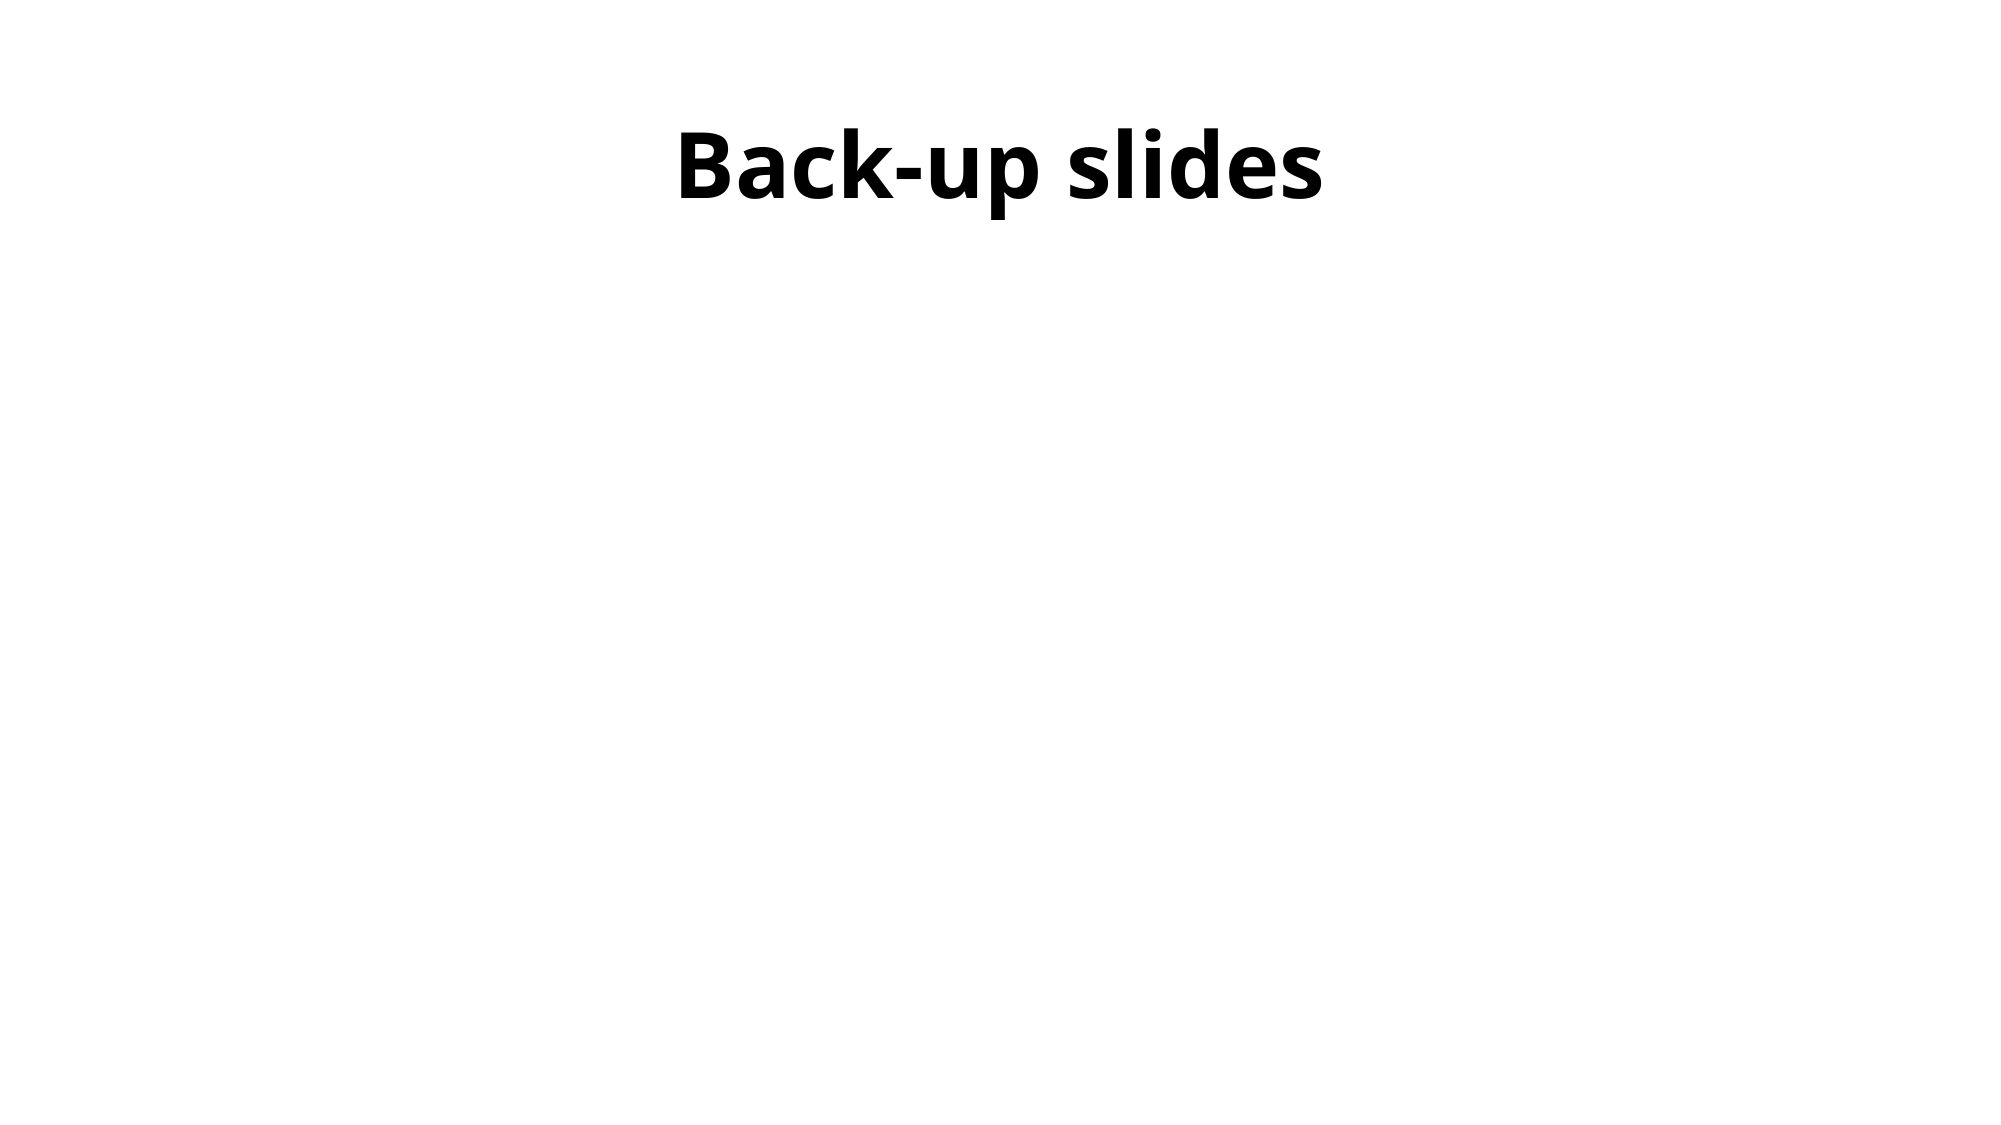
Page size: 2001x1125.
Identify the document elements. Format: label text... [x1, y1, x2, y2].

title Back-up slides [137, 59, 1863, 278]
